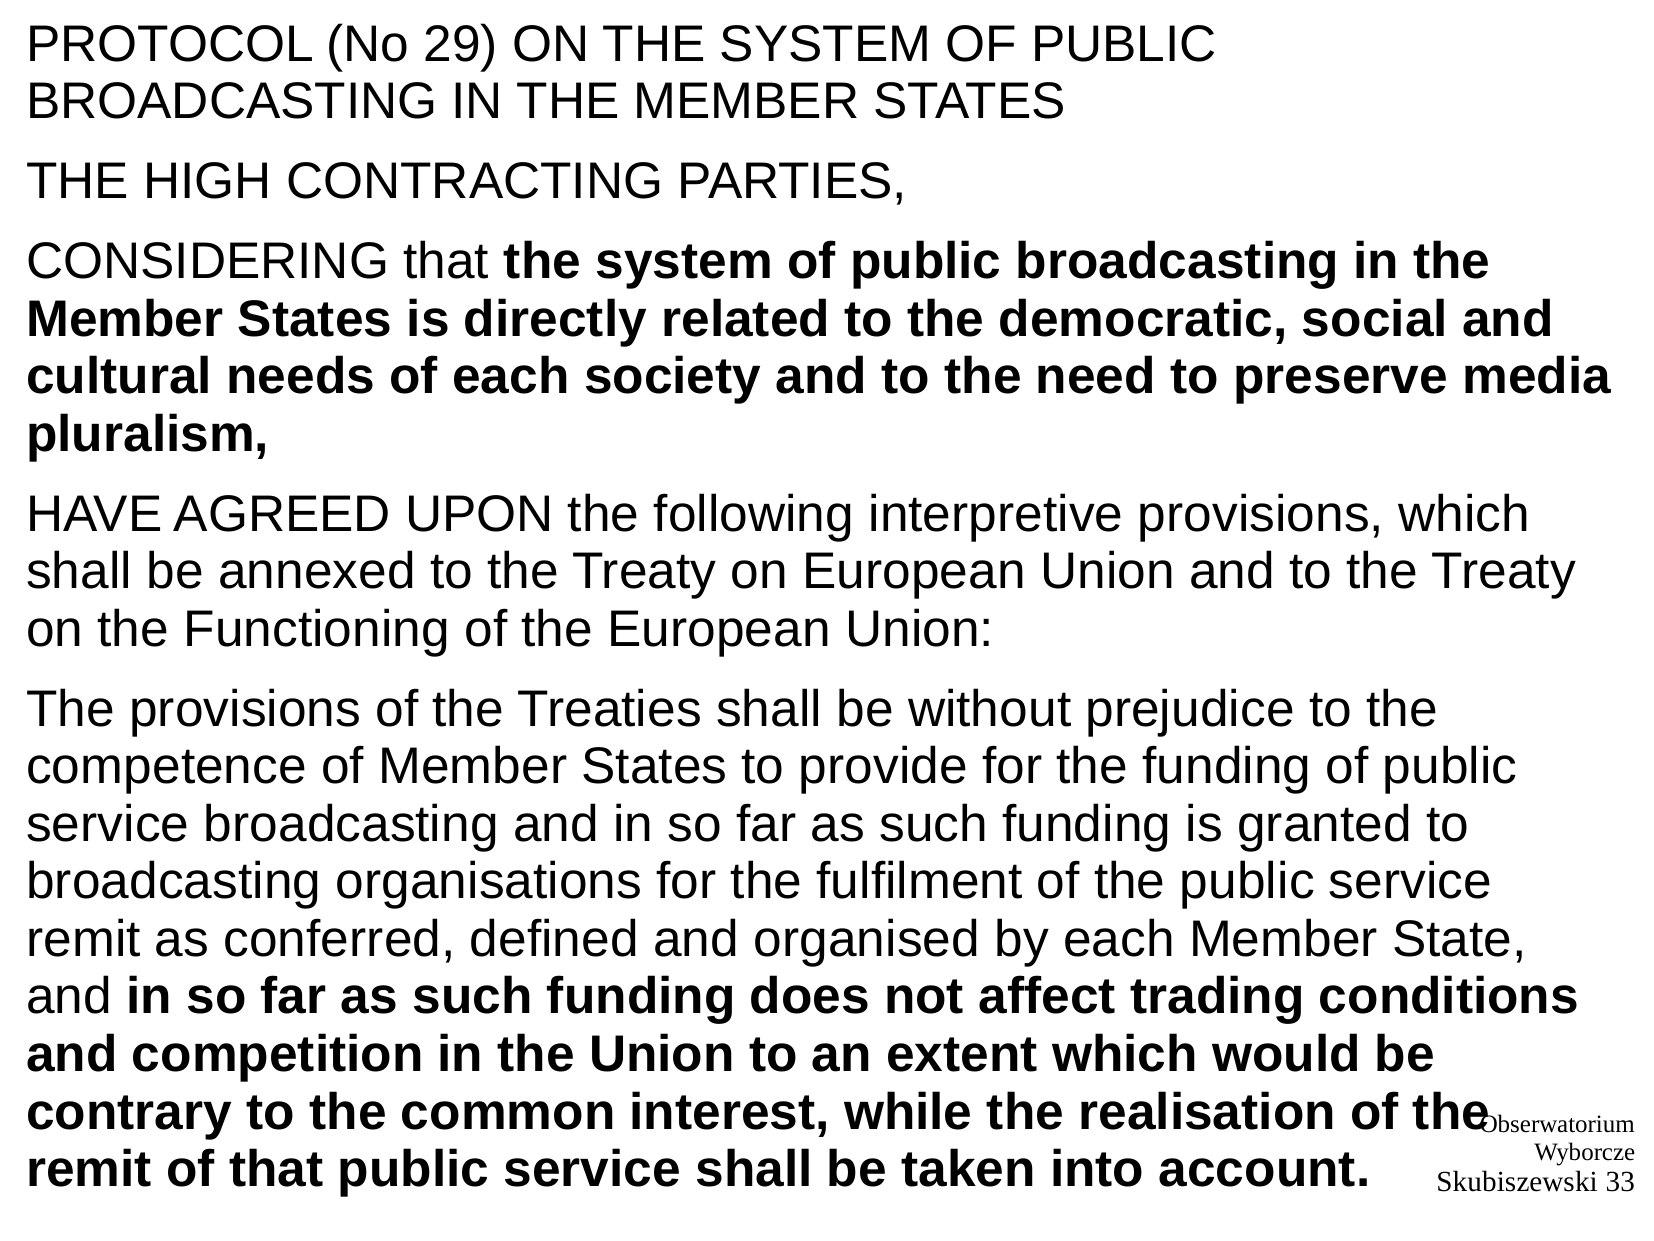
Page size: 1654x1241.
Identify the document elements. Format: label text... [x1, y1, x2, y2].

list PROTOCOL (No 29) ON THE SYSTEM OF PUBLIC BROADCASTING IN THE MEMBER STATES THE HIGH CONTRACTING PARTIES, CONSIDERING that the system of public broadcasting in the Member States is directly related to the democratic, social and cultural needs of each society and to the need to preserve media pluralism, HAVE AGREED UPON the following interpretive provisions, which shall be annexed to the Treaty on European Union and to the Treaty on the Functioning of the European Union: The provisions of the Treaties shall be without prejudice to the competence of Member States to provide for the funding of public service broadcasting and in so far as such funding is granted to broadcasting organisations for the fulfilment of the public service remit as conferred, defined and organised by each Member State, and in so far as such funding does not affect trading conditions and competition in the Union to an extent which would be contrary to the common interest, while the realisation of the remit of that public service shall be taken into account. [15, 15, 1621, 1216]
